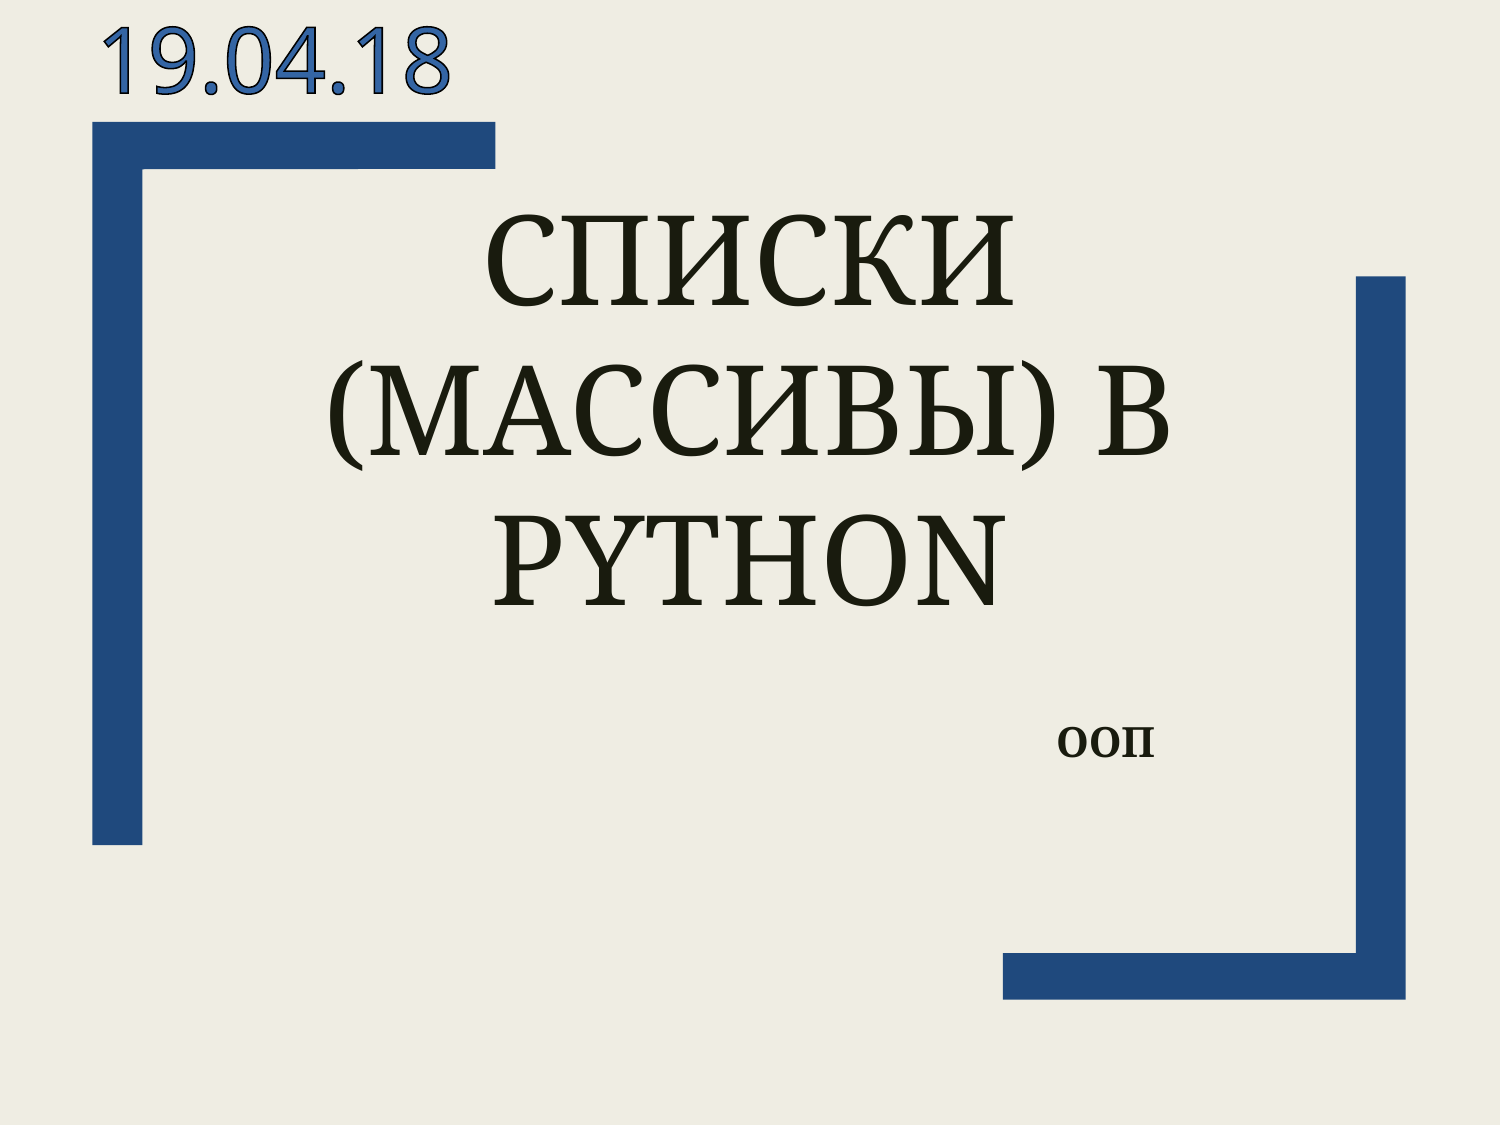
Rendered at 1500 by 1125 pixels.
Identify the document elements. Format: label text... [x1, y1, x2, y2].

text_box 19.04.18 [276, 27, 325, 94]
text_box 19.04.18 [104, 27, 129, 94]
text_box ООП [329, 708, 1171, 887]
text_box 19.04.18 [227, 26, 271, 95]
text_box 19.04.18 [406, 26, 449, 95]
text_box Списки (Массивы) в python [235, 200, 1265, 638]
text_box 19.04.18 [152, 26, 195, 95]
text_box 19.04.18 [358, 27, 383, 94]
